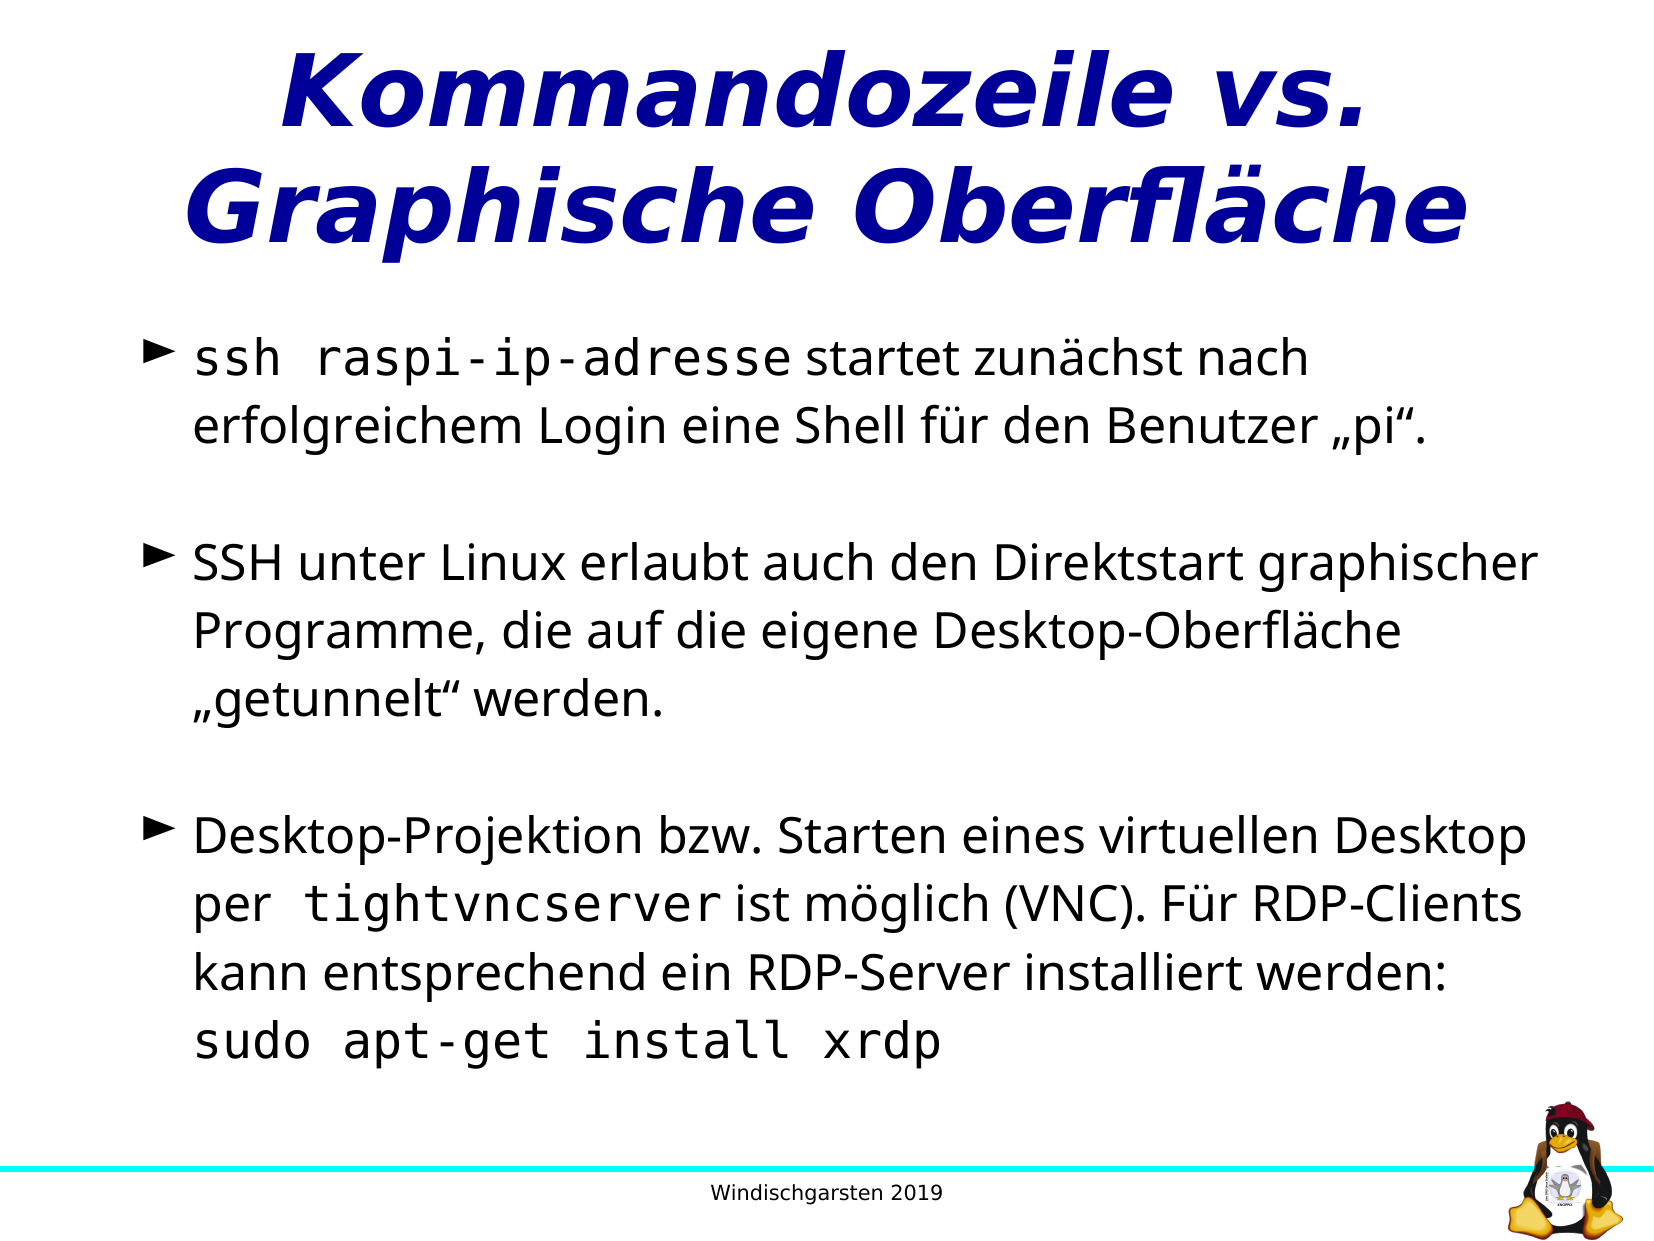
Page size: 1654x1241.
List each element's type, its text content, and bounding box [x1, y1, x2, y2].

list ssh raspi-ip-adresse startet zunächst nach erfolgreichem Login eine Shell für den Benutzer „pi“. SSH unter Linux erlaubt auch den Direktstart graphischer Programme, die auf die eigene Desktop-Oberfläche „getunnelt“ werden. Desktop-Projektion bzw. Starten eines virtuellen Desktop per tightvncserver ist möglich (VNC). Für RDP-Clients kann entsprechend ein RDP-Server installiert werden: sudo apt-get install xrdp [121, 322, 1561, 1132]
title Kommandozeile vs. Graphische Oberfläche [121, 33, 1534, 267]
picture [1505, 1100, 1625, 1241]
